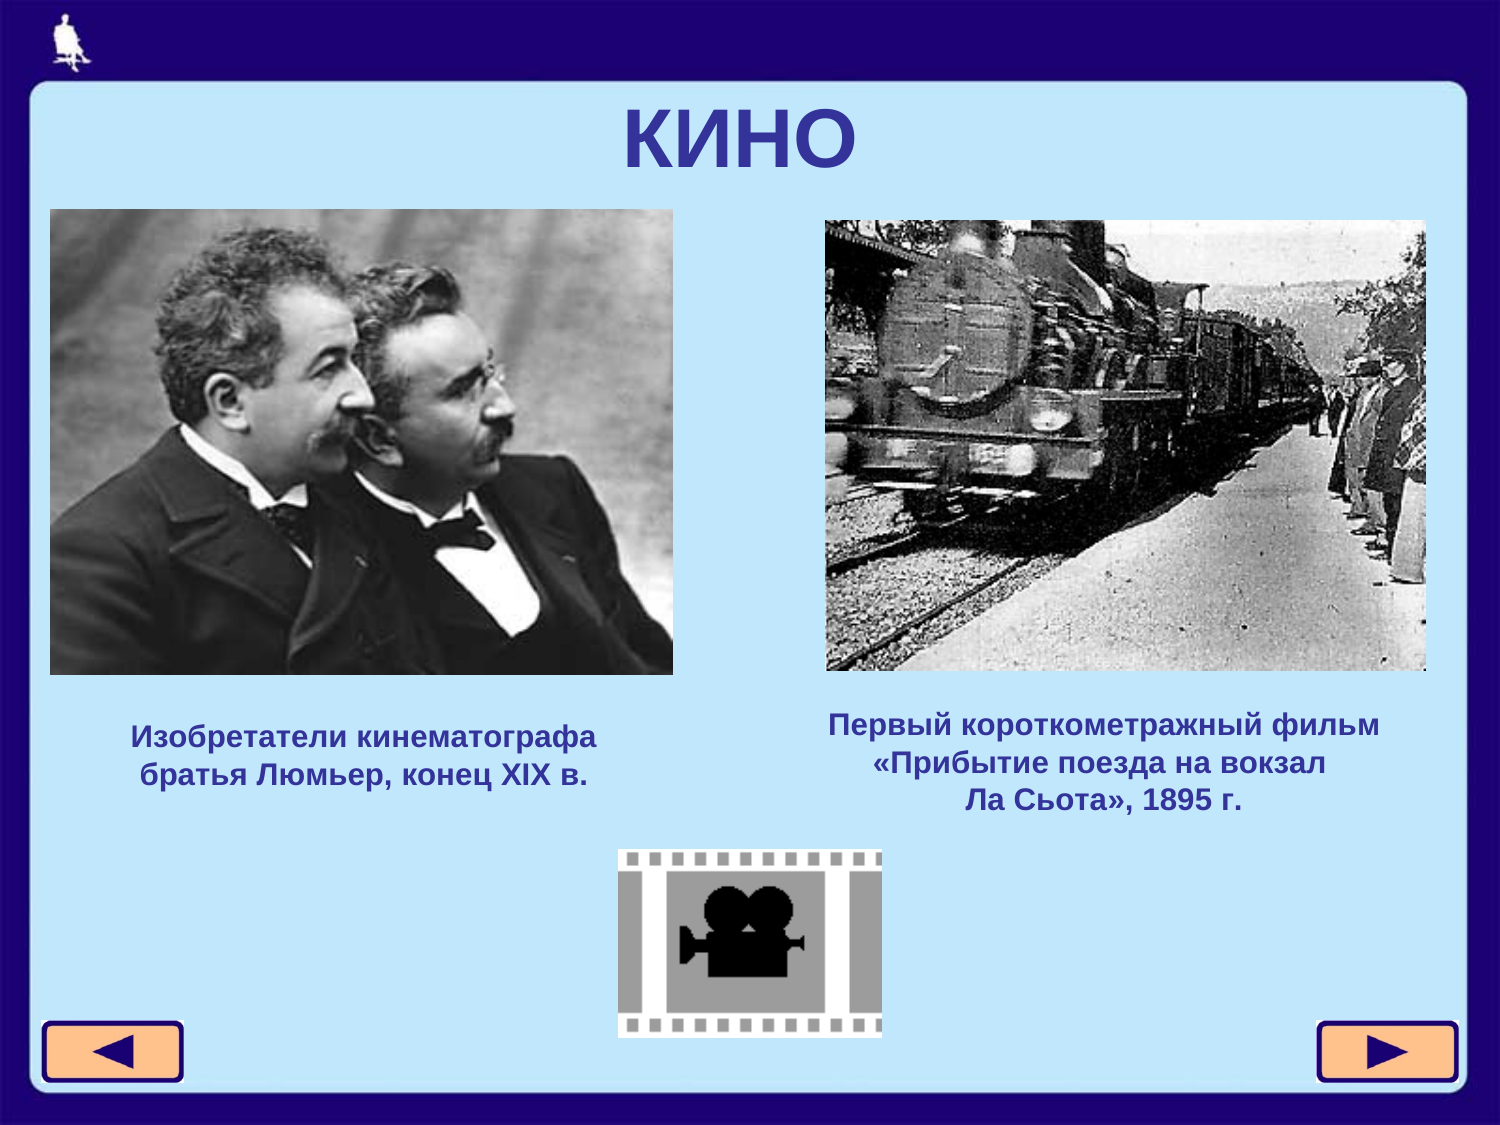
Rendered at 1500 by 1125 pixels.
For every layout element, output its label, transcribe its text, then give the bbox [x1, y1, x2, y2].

text_box Изобретатели кинематографа братья Люмьер, конец XIX в. [82, 708, 646, 799]
title КИНО [76, 62, 1427, 205]
picture [0, 0, 1500, 1125]
text_box Первый короткометражный фильм «Прибытие поезда на вокзал Ла Сьота», 1895 г. [779, 696, 1430, 825]
